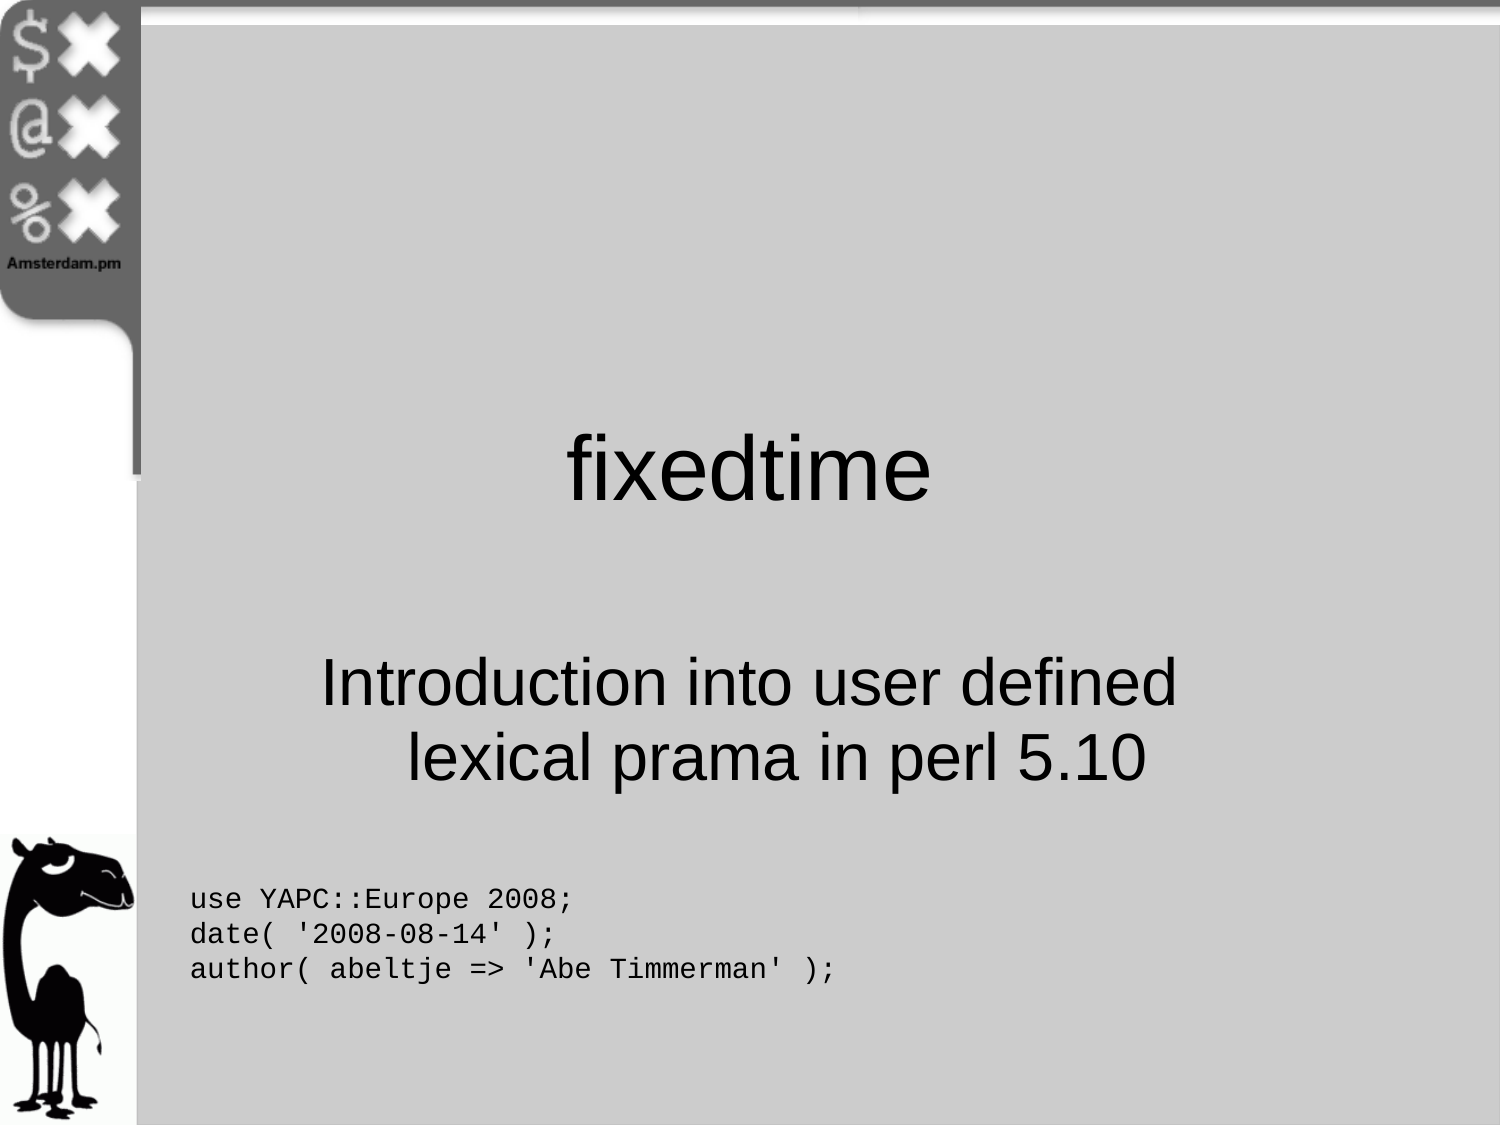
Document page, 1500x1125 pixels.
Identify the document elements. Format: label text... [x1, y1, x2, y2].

title fixedtime [112, 374, 1388, 563]
picture [0, 0, 1500, 481]
text_box use YAPC::Europe 2008; date( '2008-08-14' ); author( abeltje => 'Abe Timmerman' ); [175, 871, 853, 992]
subtitle Introduction into user defined lexical prama in perl 5.10 [225, 637, 1276, 926]
picture [0, 834, 136, 1125]
